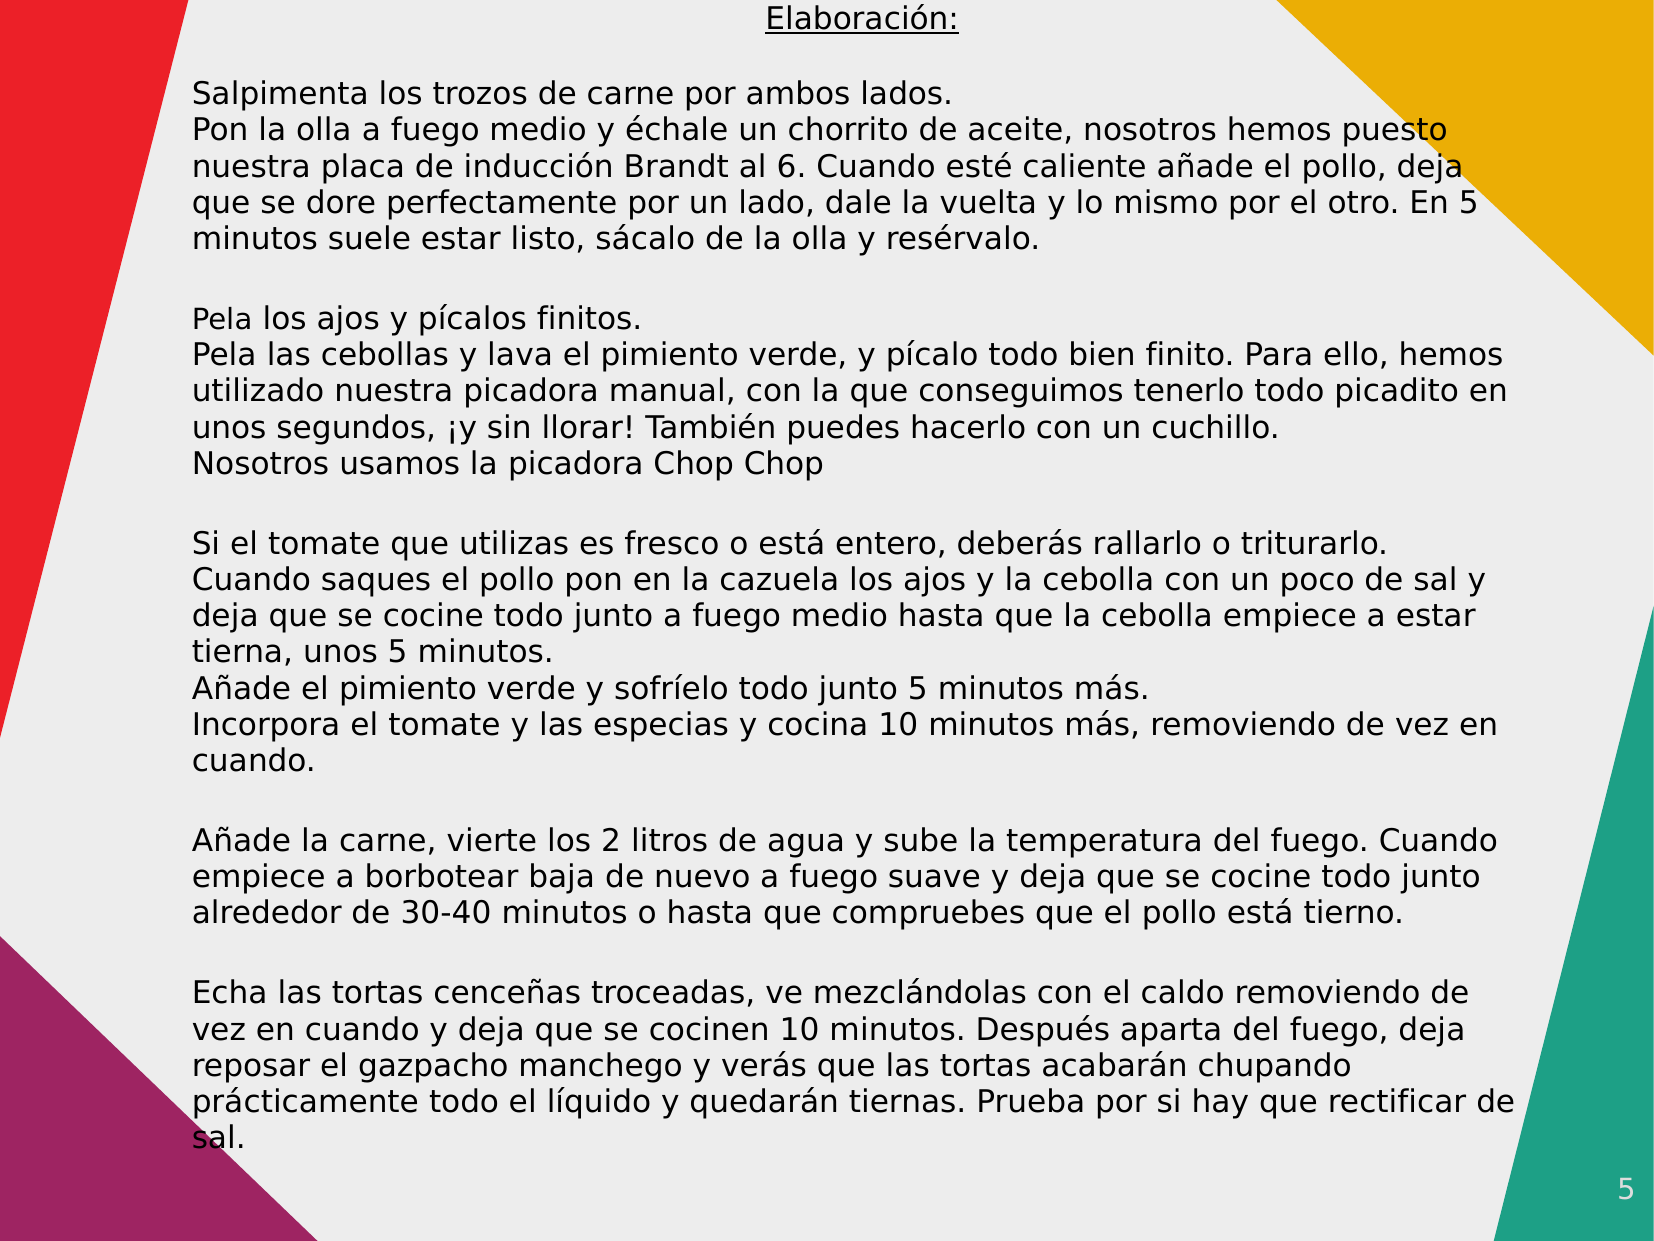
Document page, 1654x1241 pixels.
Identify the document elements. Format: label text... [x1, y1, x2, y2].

text_box Elaboración: Salpimenta los trozos de carne por ambos lados. Pon la olla a fuego medio y échale un chorrito de aceite, nosotros hemos puesto nuestra placa de inducción Brandt al 6. Cuando esté caliente añade el pollo, deja que se dore perfectamente por un lado, dale la vuelta y lo mismo por el otro. En 5 minutos suele estar listo, sácalo de la olla y resérvalo. Pela los ajos y pícalos finitos. Pela las cebollas y lava el pimiento verde, y pícalo todo bien finito. Para ello, hemos utilizado nuestra picadora manual, con la que conseguimos tenerlo todo picadito en unos segundos, ¡y sin llorar! También puedes hacerlo con un cuchillo. Nosotros usamos la picadora Chop Chop Si el tomate que utilizas es fresco o está entero, deberás rallarlo o triturarlo. Cuando saques el pollo pon en la cazuela los ajos y la cebolla con un poco de sal y deja que se cocine todo junto a fuego medio hasta que la cebolla empiece a estar tierna, unos 5 minutos. Añade el pimiento verde y sofríelo todo junto 5 minutos más. Incorpora el tomate y las especias y cocina 10 minutos más, removiendo de vez en cuando. Añade la carne, vierte los 2 litros de agua y sube la temperatura del fuego. Cuando empiece a borbotear baja de nuevo a fuego suave y deja que se cocine todo junto alrededor de 30-40 minutos o hasta que compruebes que el pollo está tierno. Echa las tortas cenceñas troceadas, ve mezclándolas con el caldo removiendo de vez en cuando y deja que se cocinen 10 minutos. Después aparta del fuego, deja reposar el gazpacho manchego y verás que las tortas acabarán chupando prácticamente todo el líquido y quedarán tiernas. Prueba por si hay que rectificar de sal. [177, 0, 1548, 1241]
